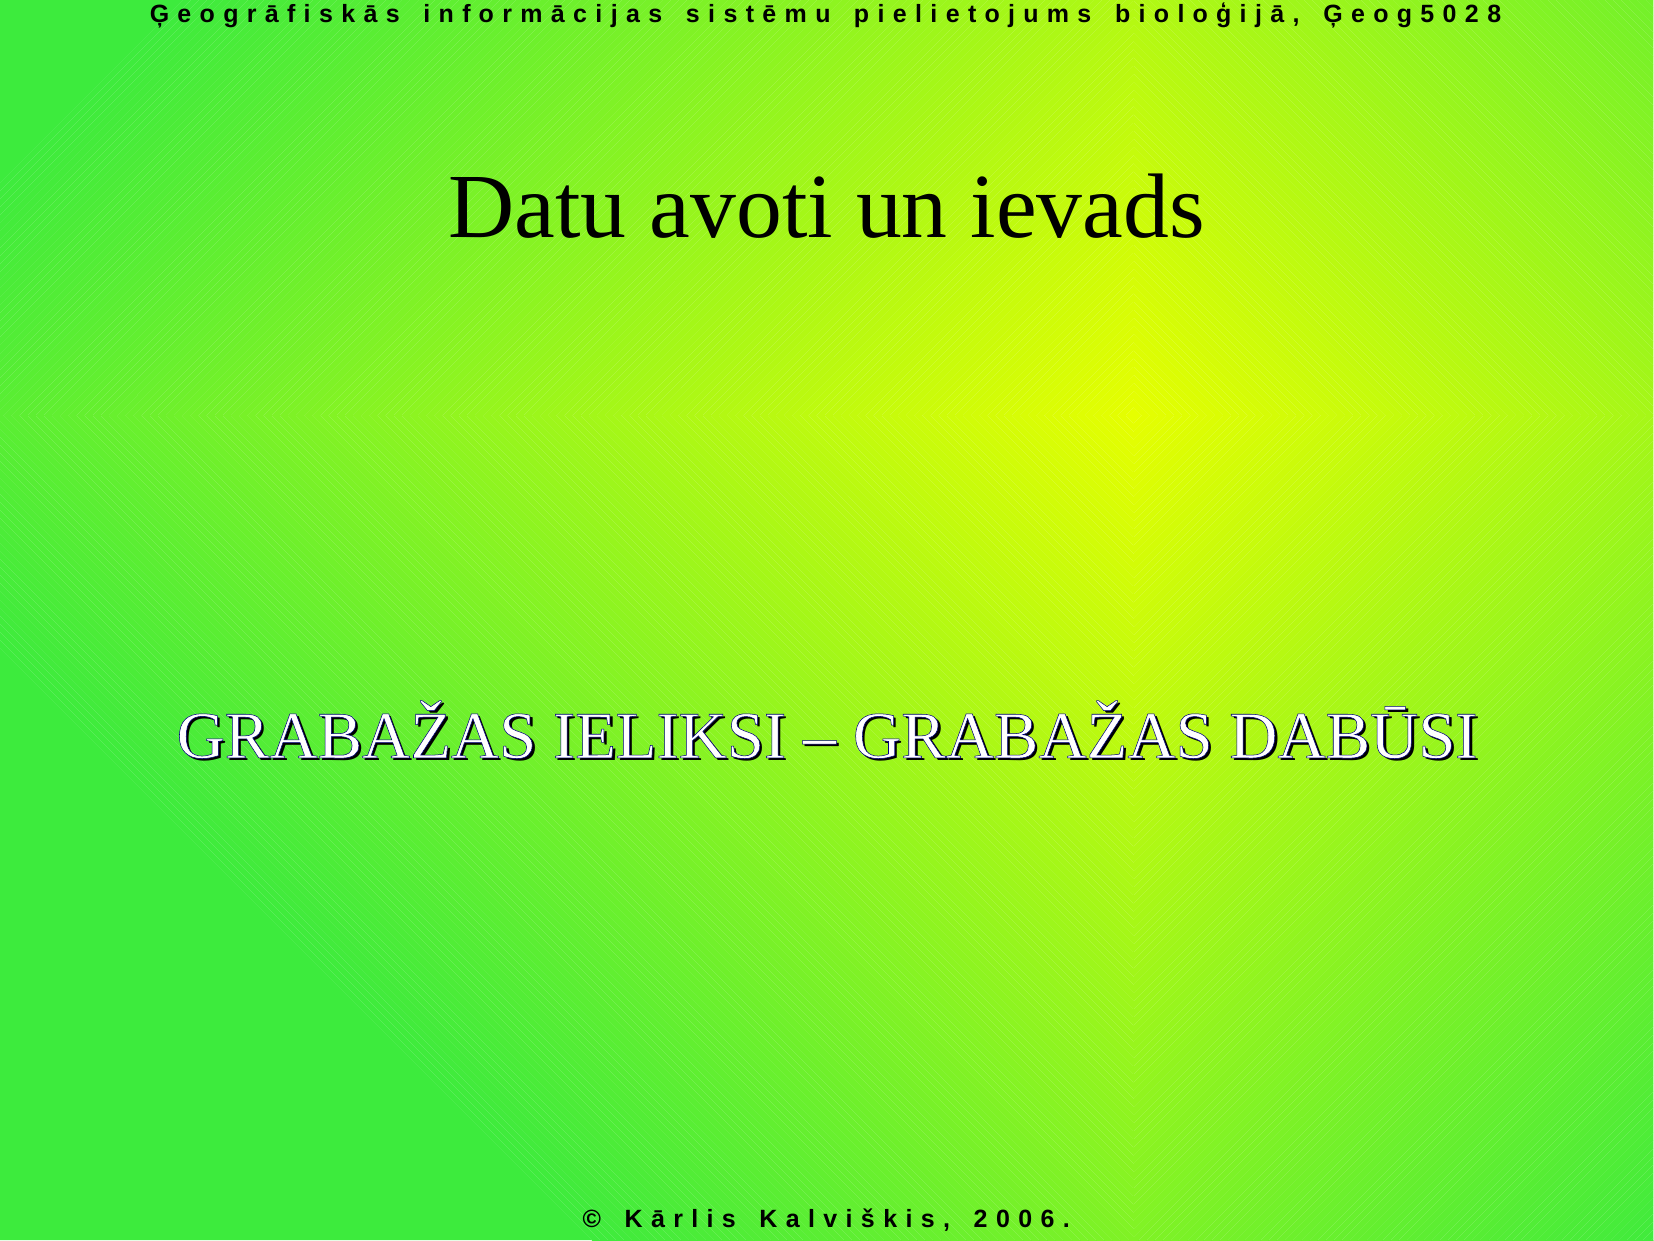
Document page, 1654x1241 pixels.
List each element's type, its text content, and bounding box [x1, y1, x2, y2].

subtitle GRABAŽAS IELIKSI – GRABAŽAS DABŪSI [121, 344, 1534, 1127]
title Datu avoti un ievads [121, 102, 1534, 311]
